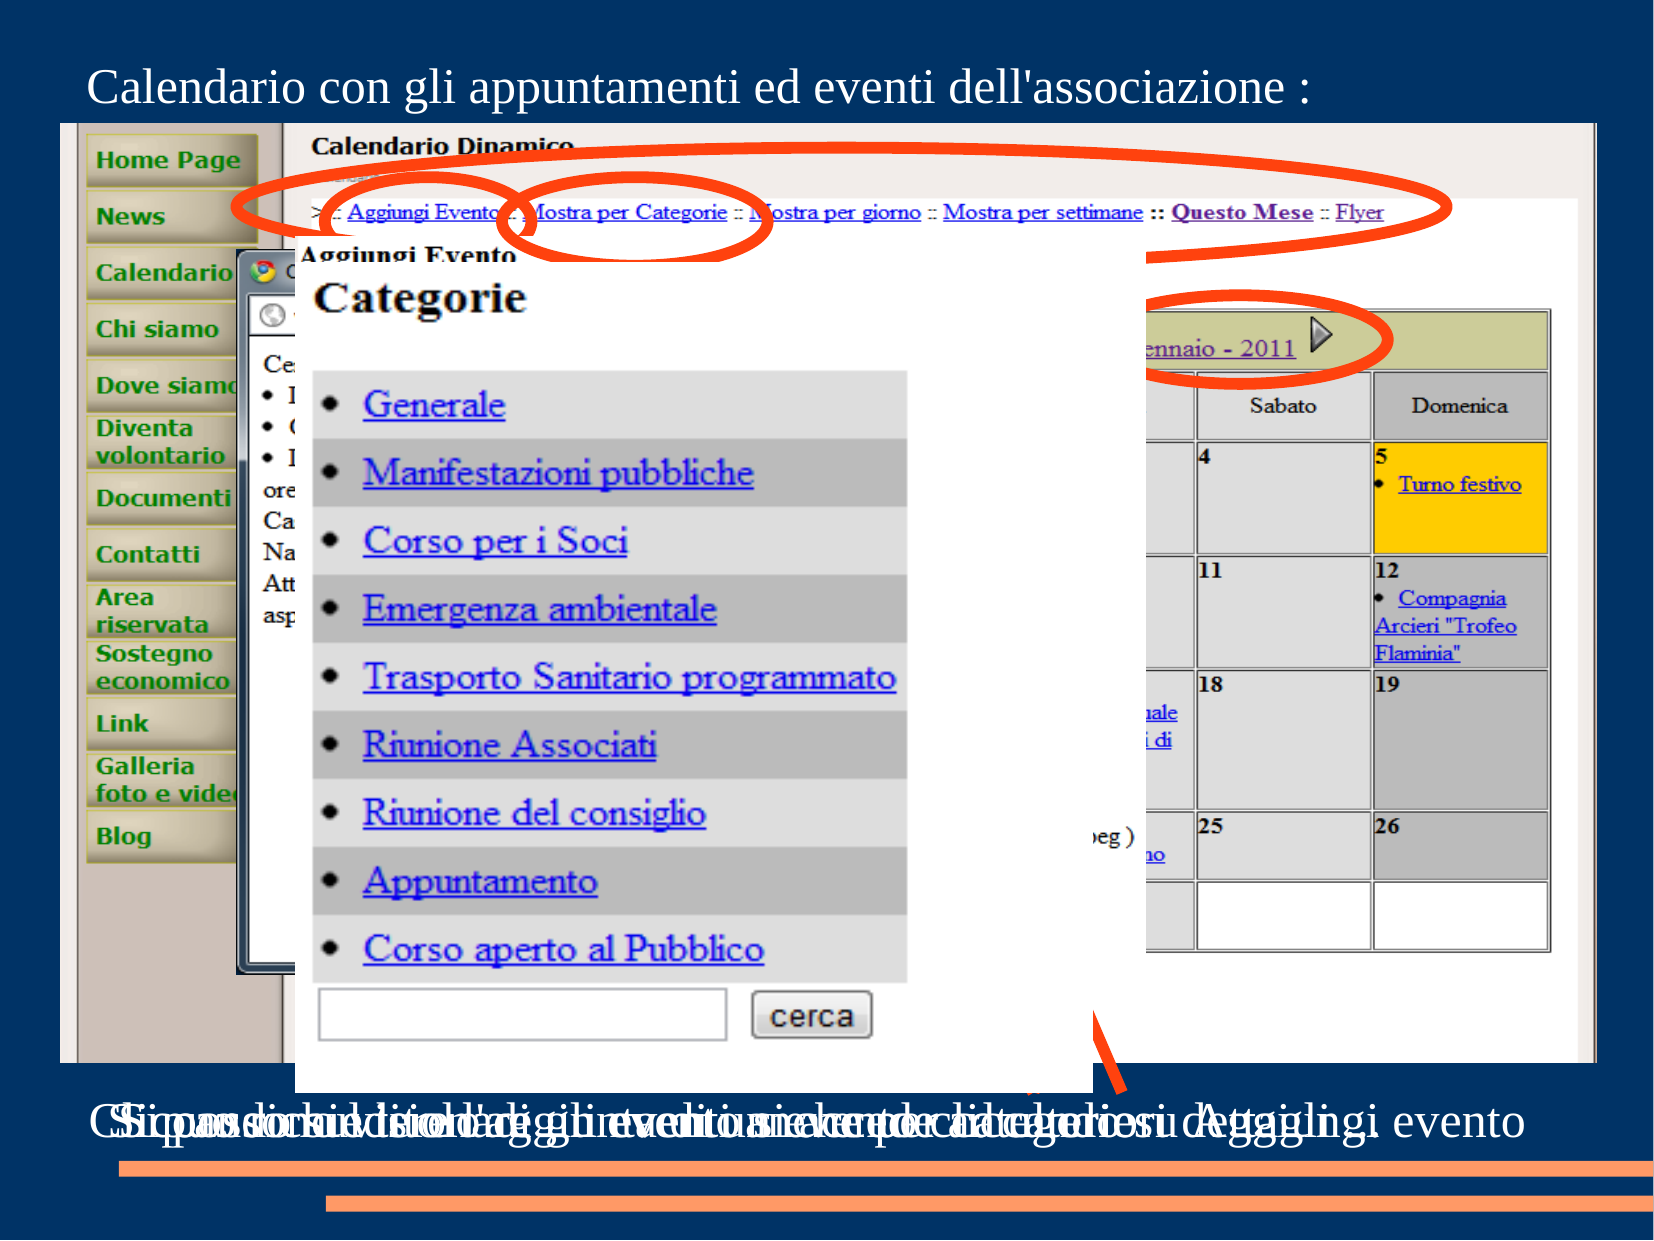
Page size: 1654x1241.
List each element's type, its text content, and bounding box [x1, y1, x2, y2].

text_box Si possono visionare gli eventi anche per categorie [118, 1092, 1136, 1149]
text_box Si puo richiedere l'aggiunta di un evento cliccando su Aggiungi evento [1383, 1092, 1565, 1149]
text_box Cliccando sul titolo di un evento si accede ad ulteriori dettagli ... [1136, 1092, 1383, 1149]
picture [60, 123, 1597, 1093]
text_box Calendario con gli appuntamenti ed eventi dell'associazione : [86, 59, 1338, 116]
text_box Cliccando sul titolo di un evento si accede ad ulteriori dettagli ... [88, 1092, 118, 1149]
